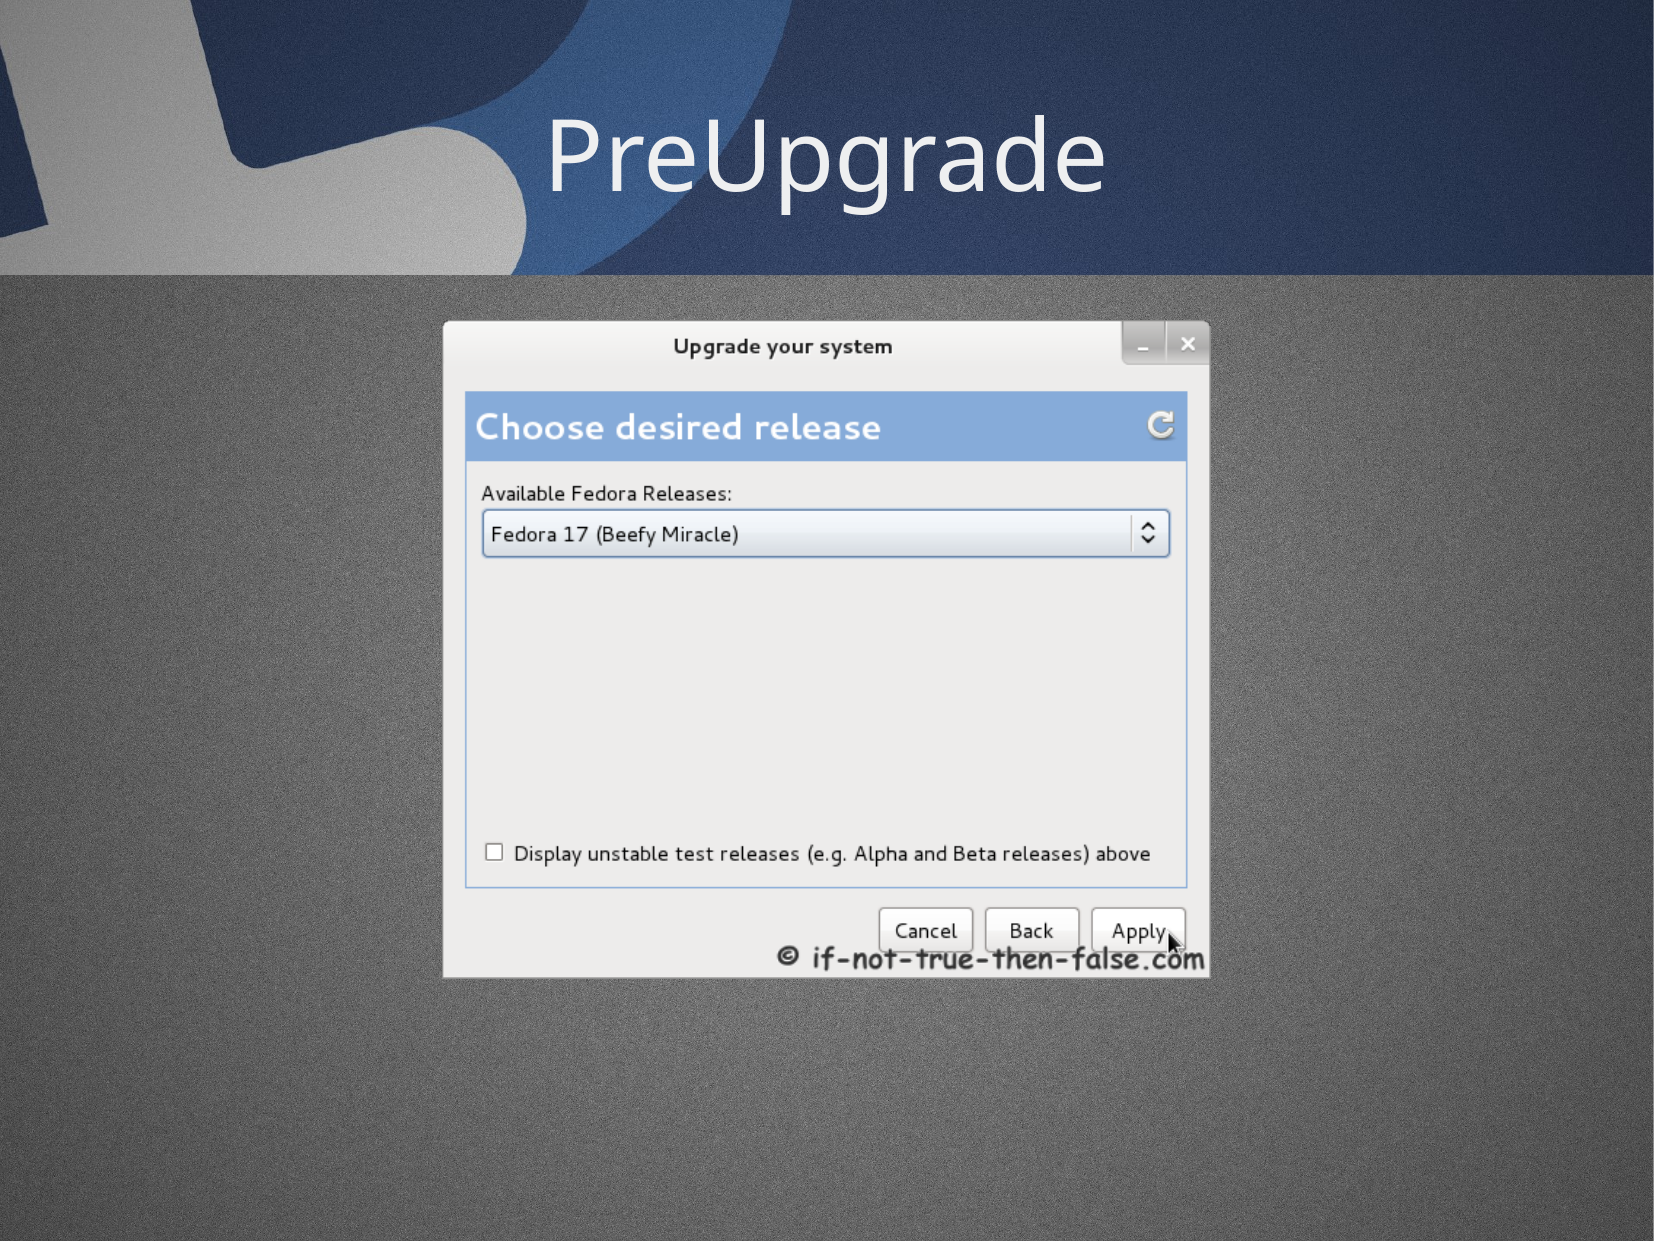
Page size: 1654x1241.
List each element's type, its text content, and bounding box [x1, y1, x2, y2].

title PreUpgrade [82, 49, 1571, 257]
picture [0, 0, 1654, 1241]
